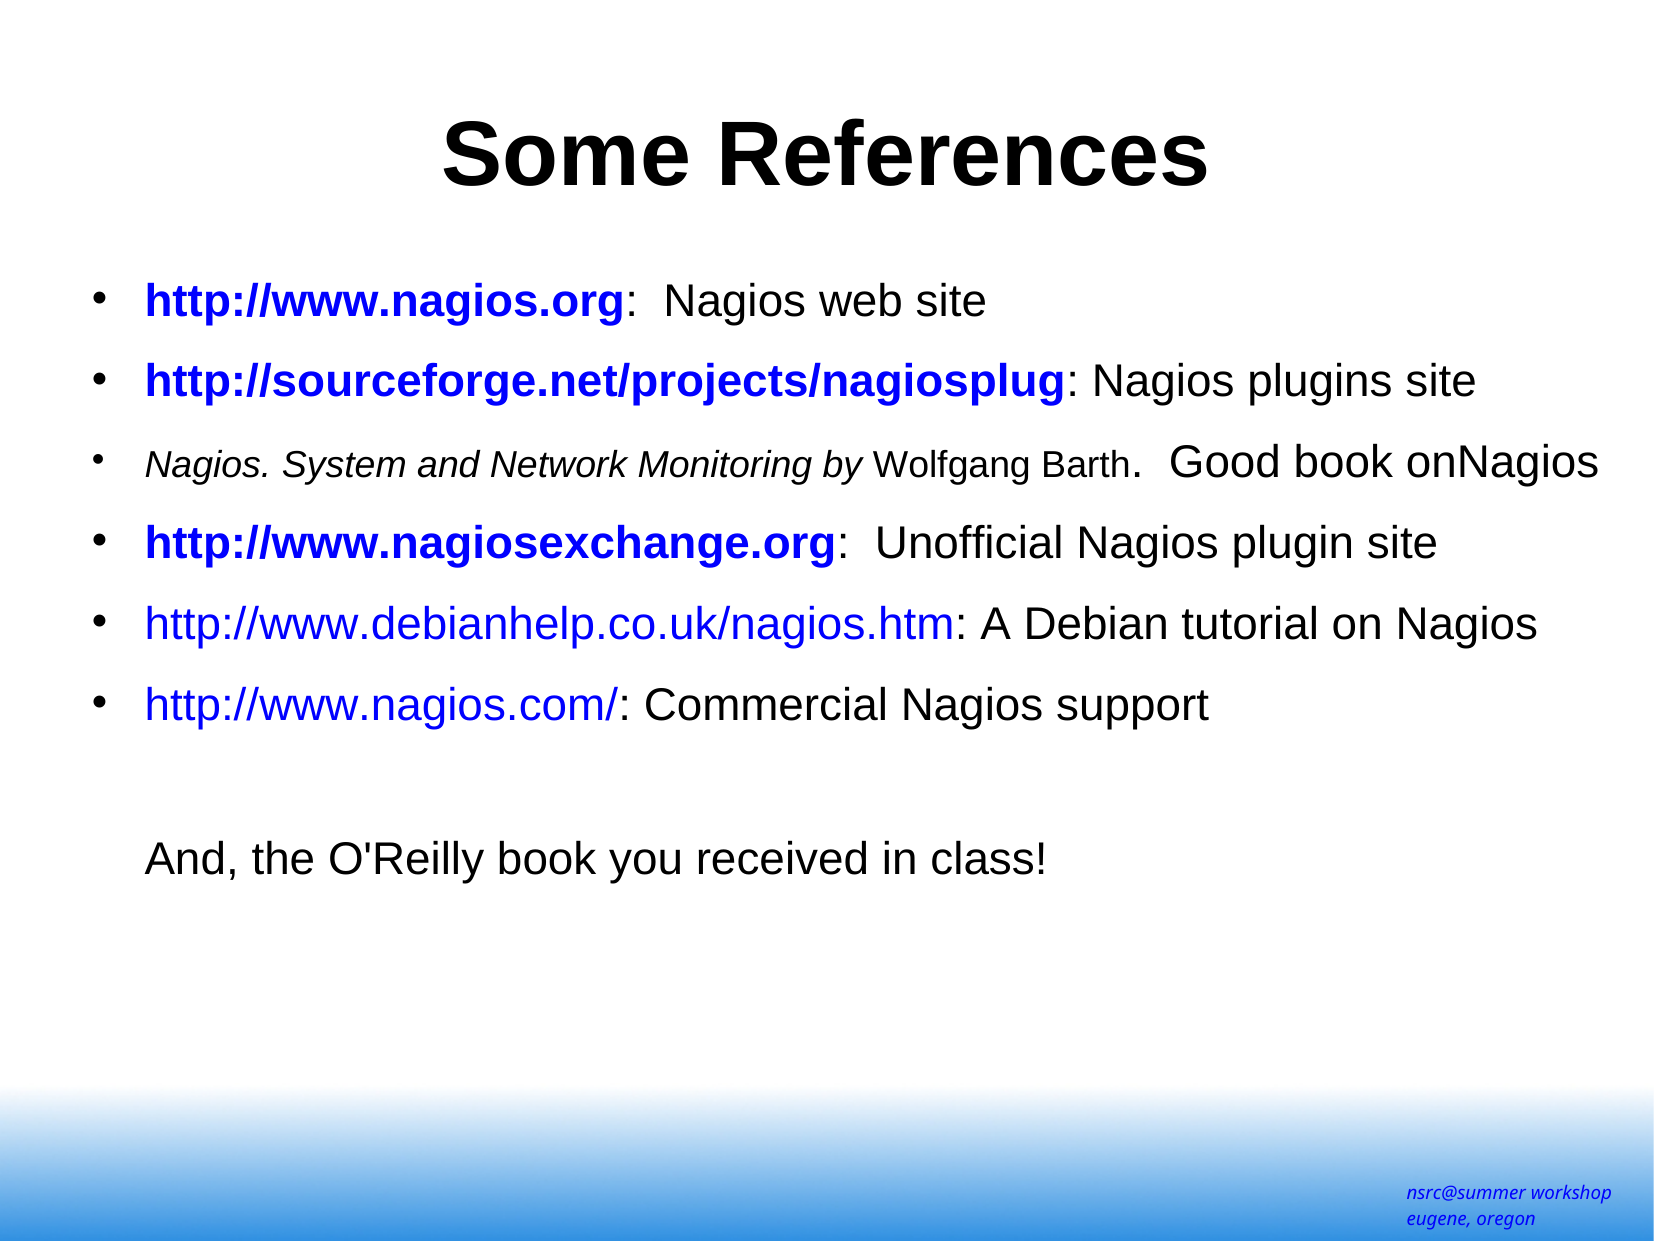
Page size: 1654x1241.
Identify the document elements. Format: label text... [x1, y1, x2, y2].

list http://www.nagios.org: Nagios web site http://sourceforge.net/projects/nagiosplug: Nagios plugins site Nagios. System and Network Monitoring by Wolfgang Barth. Good book onNagios http://www.nagiosexchange.org: Unofficial Nagios plugin site http://www.debianhelp.co.uk/nagios.htm: A Debian tutorial on Nagios http://www.nagios.com/: Commercial Nagios support And, the O'Reilly book you received in class! [74, 274, 1611, 1094]
picture [0, 1083, 1654, 1241]
title Some References [82, 49, 1571, 257]
